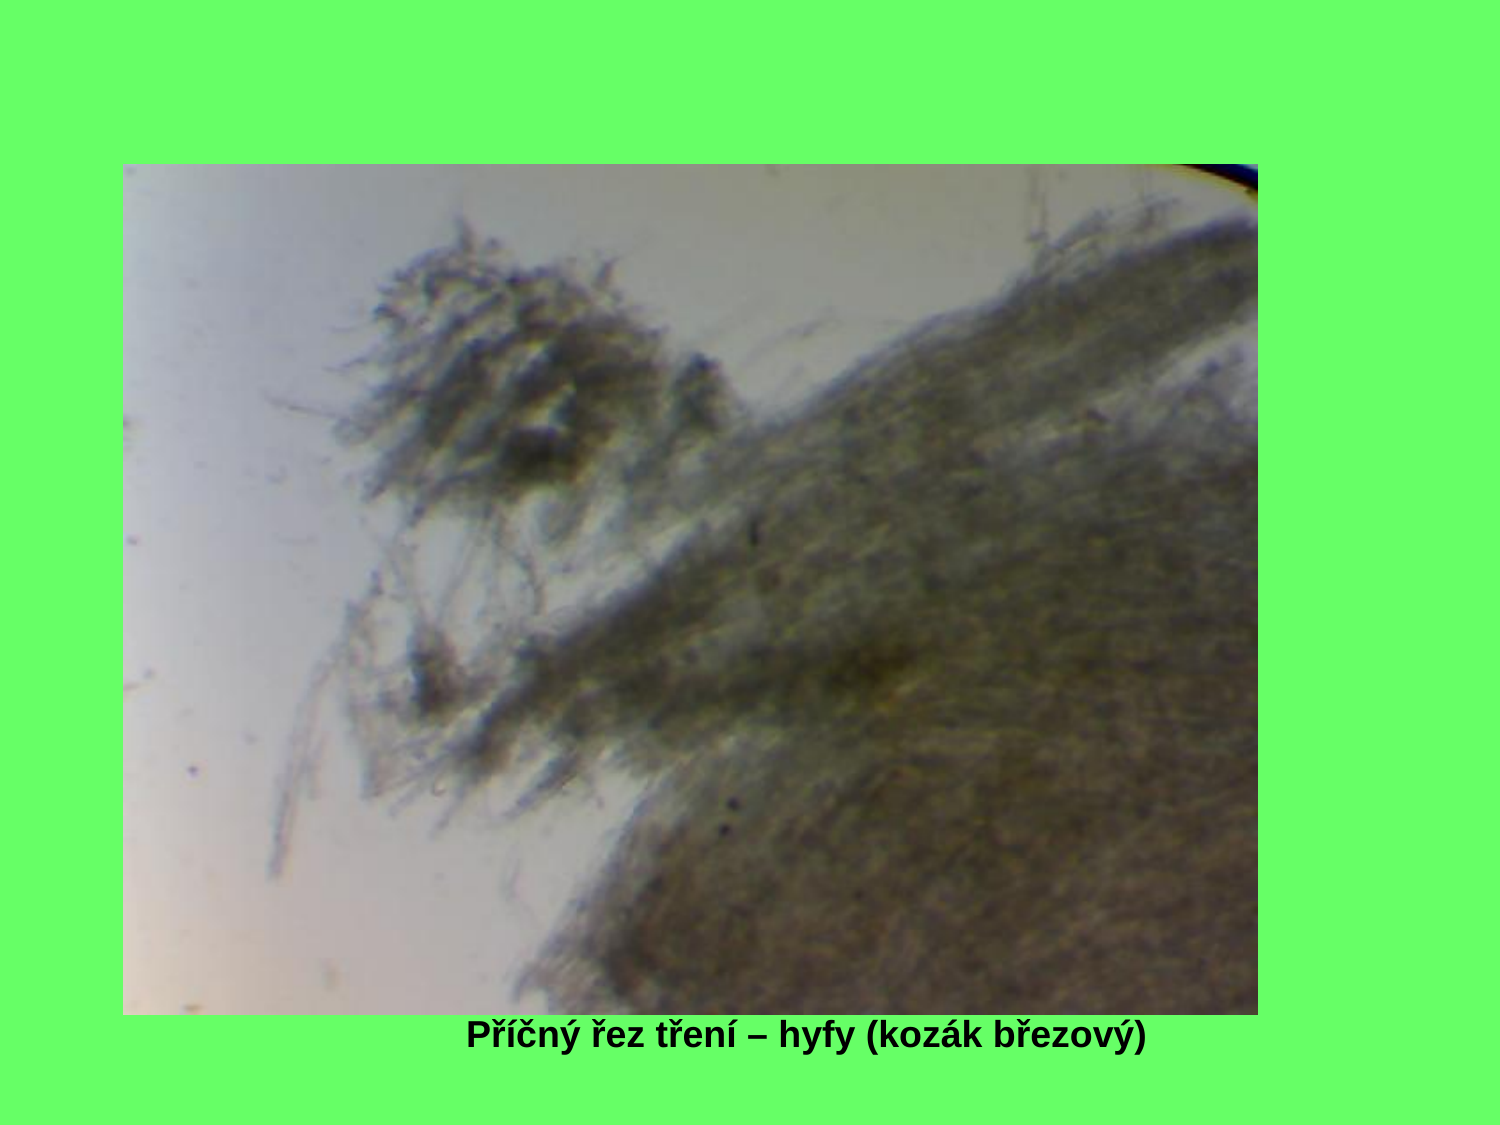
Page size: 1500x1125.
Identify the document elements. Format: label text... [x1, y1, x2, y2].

text_box Příčný řez tření – hyfy (kozák březový) [451, 1002, 1163, 1064]
picture [123, 164, 1258, 1015]
